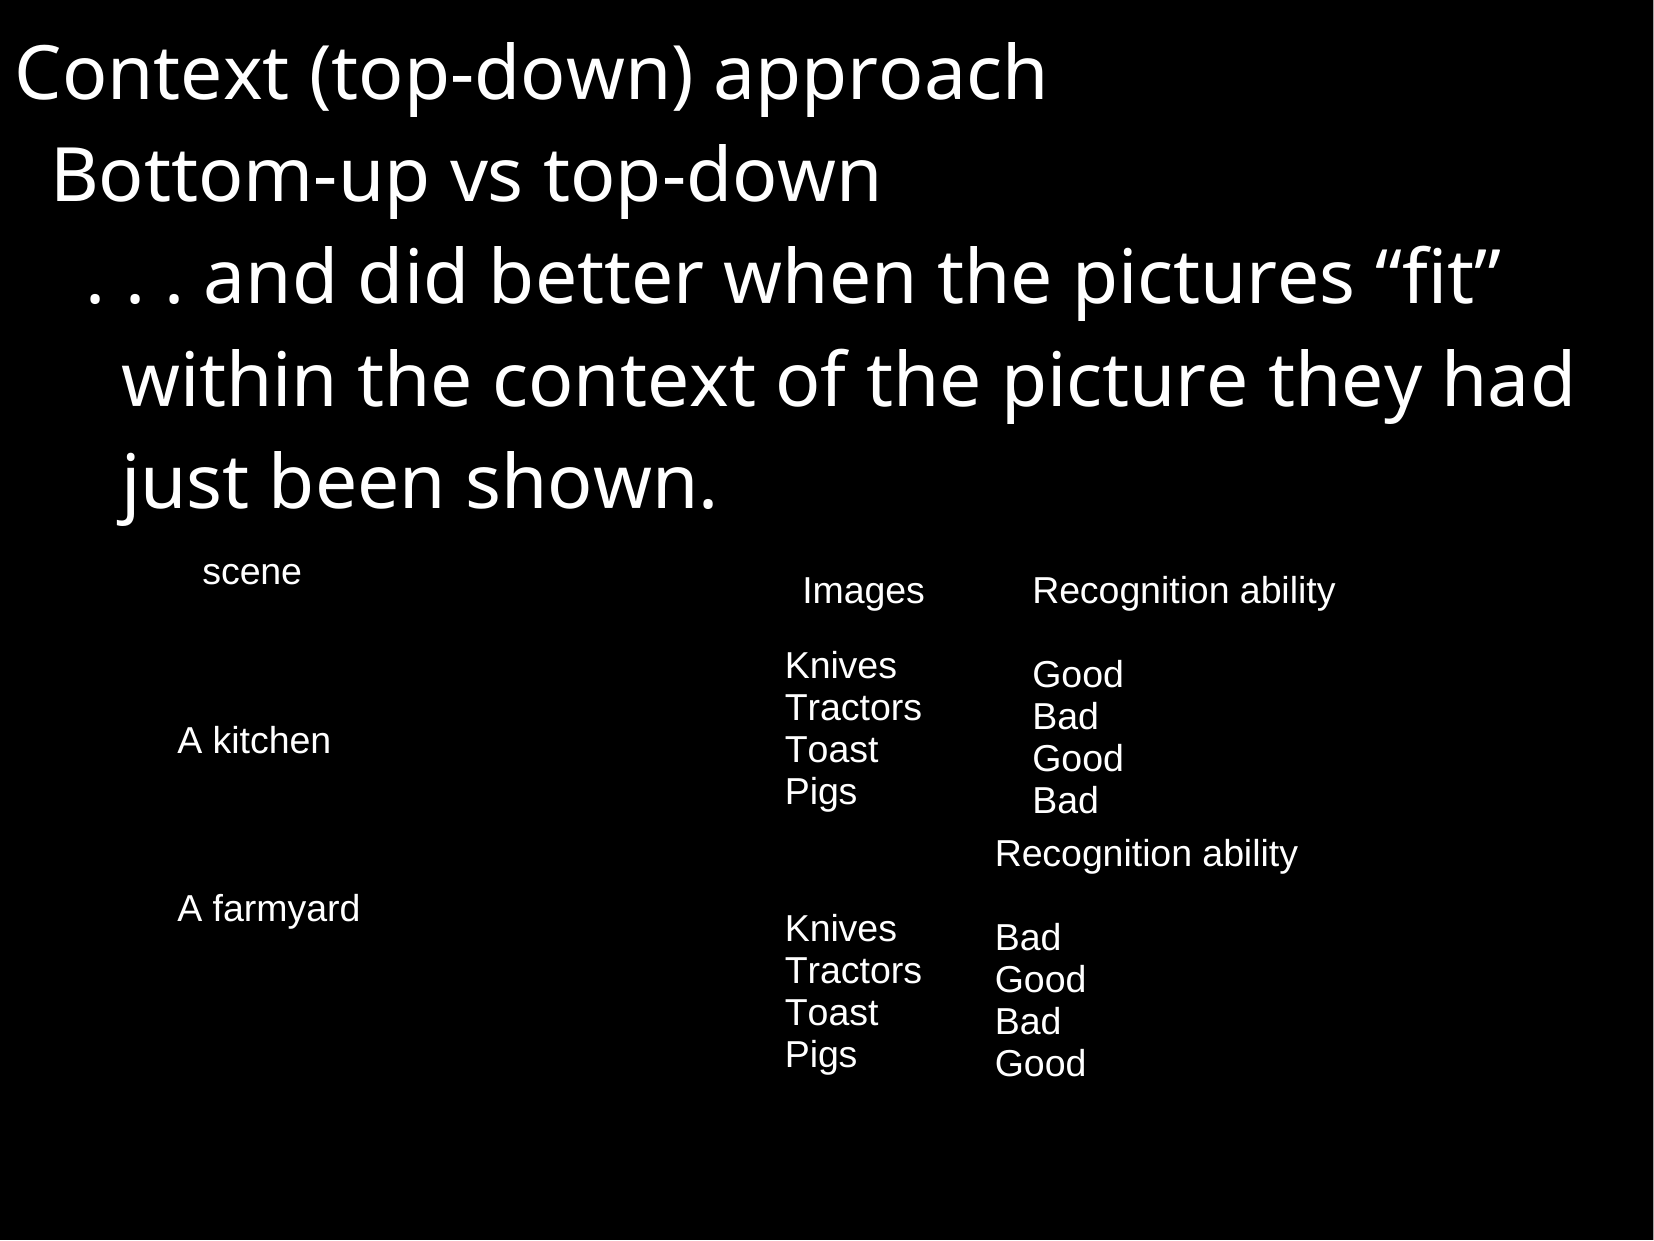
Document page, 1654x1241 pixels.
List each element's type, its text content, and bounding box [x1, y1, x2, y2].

text_box Knives Tractors Toast Pigs [770, 637, 938, 821]
text_box Recognition ability Good Bad Good Bad [1017, 562, 1351, 830]
text_box Recognition ability Bad Good Bad Good [980, 825, 1313, 1093]
text_box Knives Tractors Toast Pigs [770, 900, 938, 1084]
text_box Context (top-down) approach Bottom-up vs top-down . . . and did better when the pictures “fit” within the context of the picture they had just been shown. [0, 11, 1651, 483]
text_box A kitchen A farmyard [162, 712, 376, 938]
text_box scene [187, 543, 317, 601]
text_box Images [787, 562, 940, 620]
